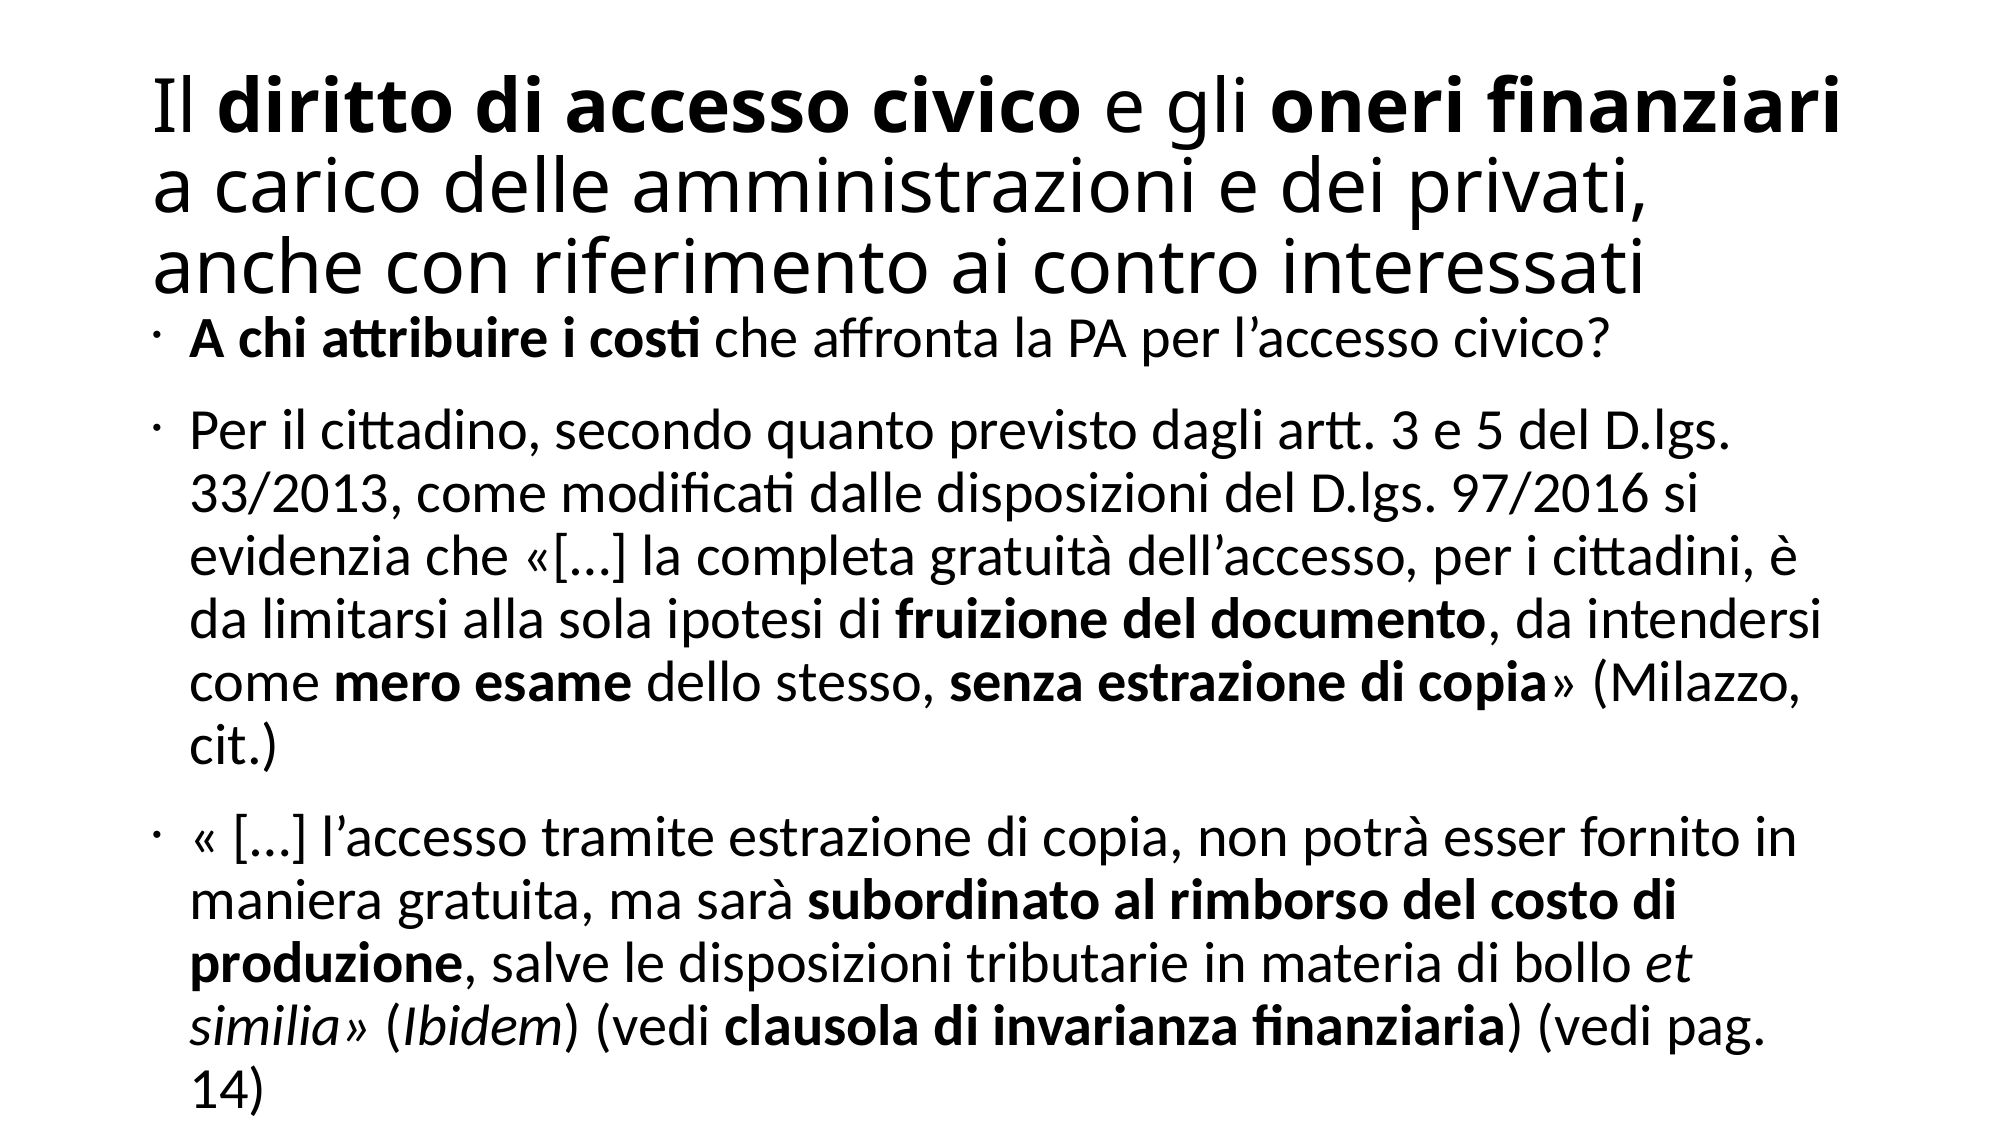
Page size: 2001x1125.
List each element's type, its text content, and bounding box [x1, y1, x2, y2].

list A chi attribuire i costi che affronta la PA per l’accesso civico? Per il cittadino, secondo quanto previsto dagli artt. 3 e 5 del D.lgs. 33/2013, come modificati dalle disposizioni del D.lgs. 97/2016 si evidenzia che «[…] la completa gratuità dell’accesso, per i cittadini, è da limitarsi alla sola ipotesi di fruizione del documento, da intendersi come mero esame dello stesso, senza estrazione di copia» (Milazzo, cit.) « […] l’accesso tramite estrazione di copia, non potrà esser fornito in maniera gratuita, ma sarà subordinato al rimborso del costo di produzione, salve le disposizioni tributarie in materia di bollo et similia» (Ibidem) (vedi clausola di invarianza finanziaria) (vedi pag. 14) [137, 299, 1863, 1014]
title Il diritto di accesso civico e gli oneri finanziari a carico delle amministrazioni e dei privati, anche con riferimento ai contro interessati [137, 59, 1863, 278]
